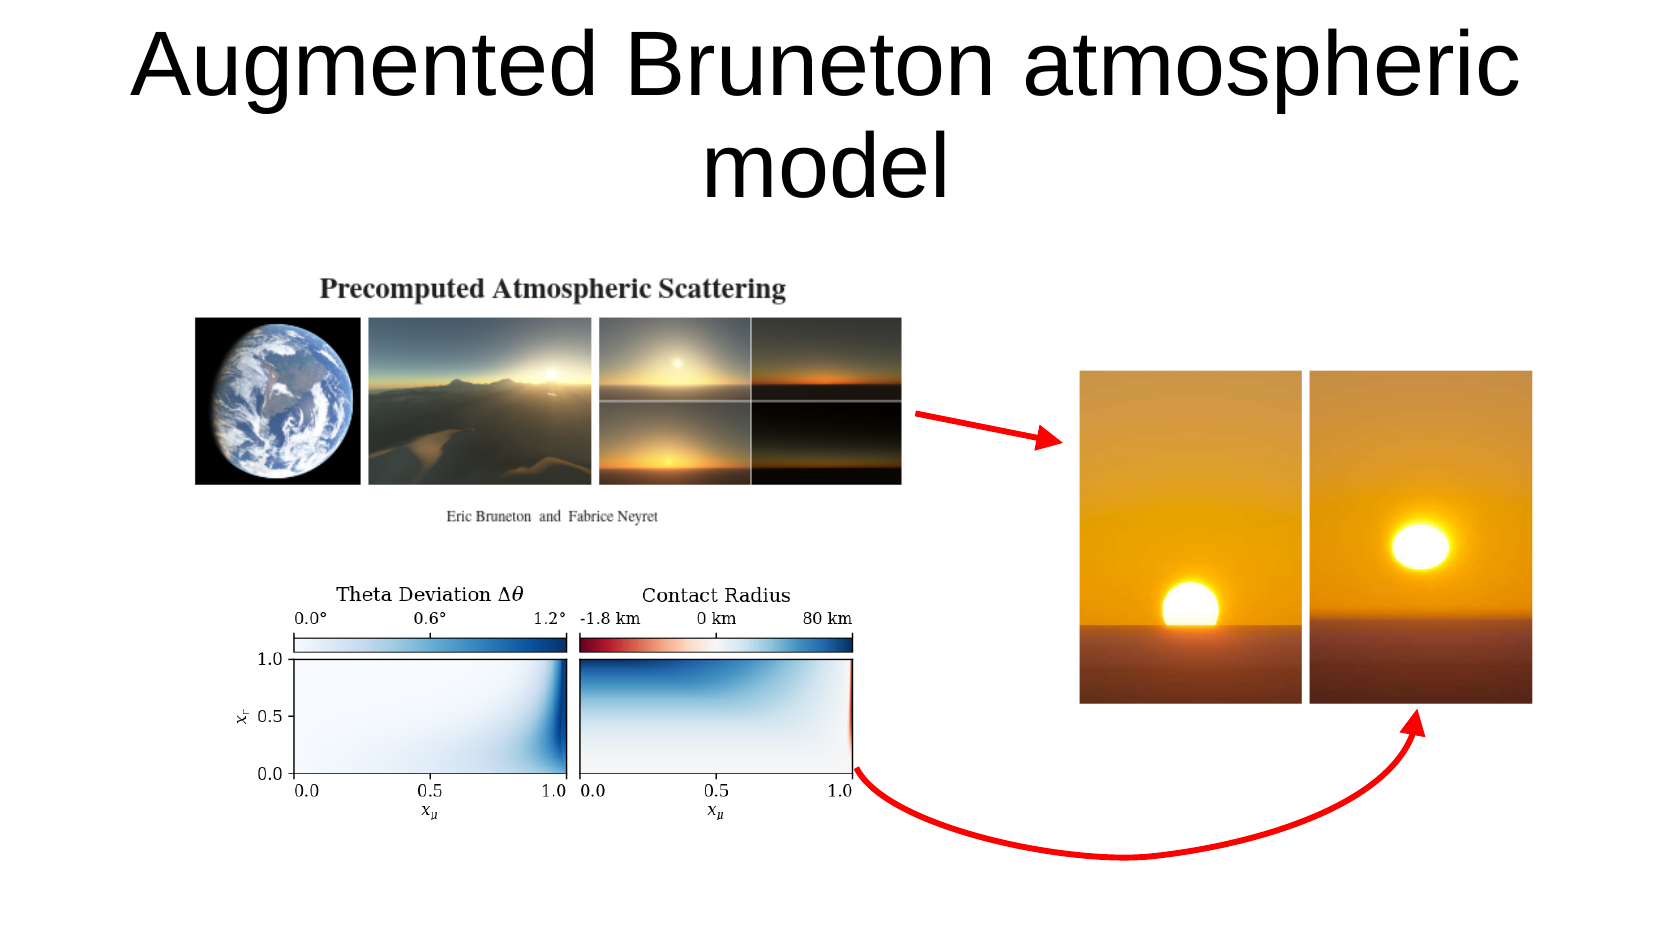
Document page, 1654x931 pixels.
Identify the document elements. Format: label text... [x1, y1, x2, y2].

title Augmented Bruneton atmospheric model [82, 12, 1571, 218]
picture [177, 272, 916, 532]
picture [228, 577, 880, 827]
picture [1077, 366, 1536, 709]
